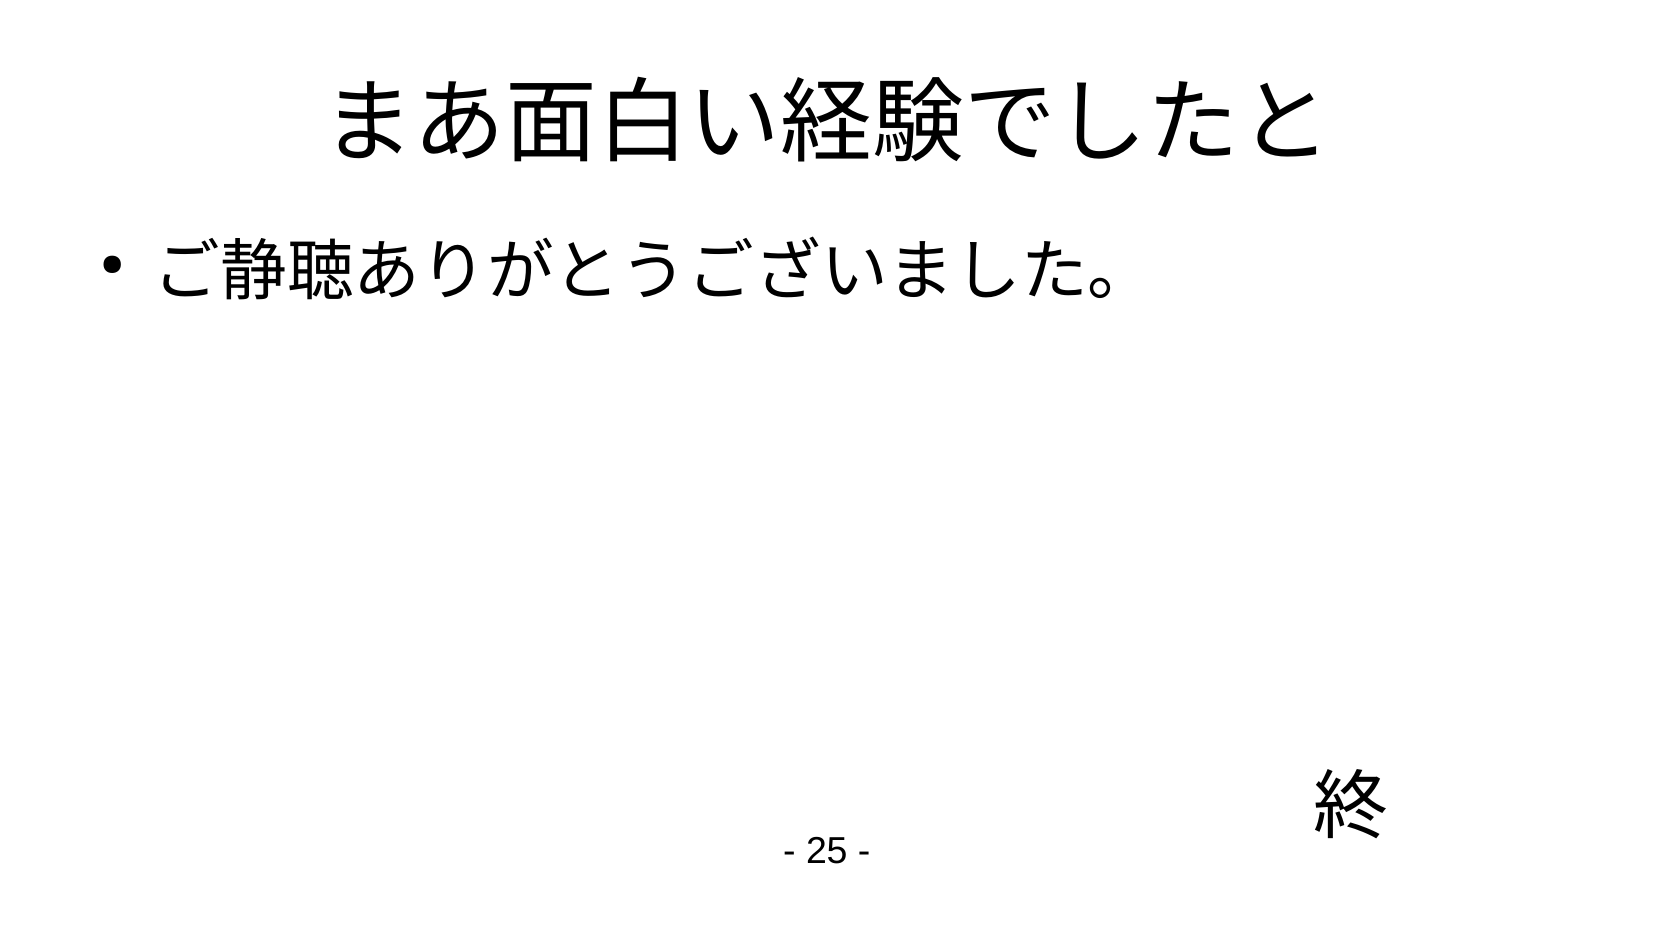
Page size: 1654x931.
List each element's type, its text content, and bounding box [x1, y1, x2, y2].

list ご静聴ありがとうございました。 [82, 217, 1571, 758]
title まあ面白い経験でしたと [82, 37, 1571, 193]
text_box 終 [1299, 738, 1506, 829]
text_box - <番号> - [703, 815, 950, 886]
